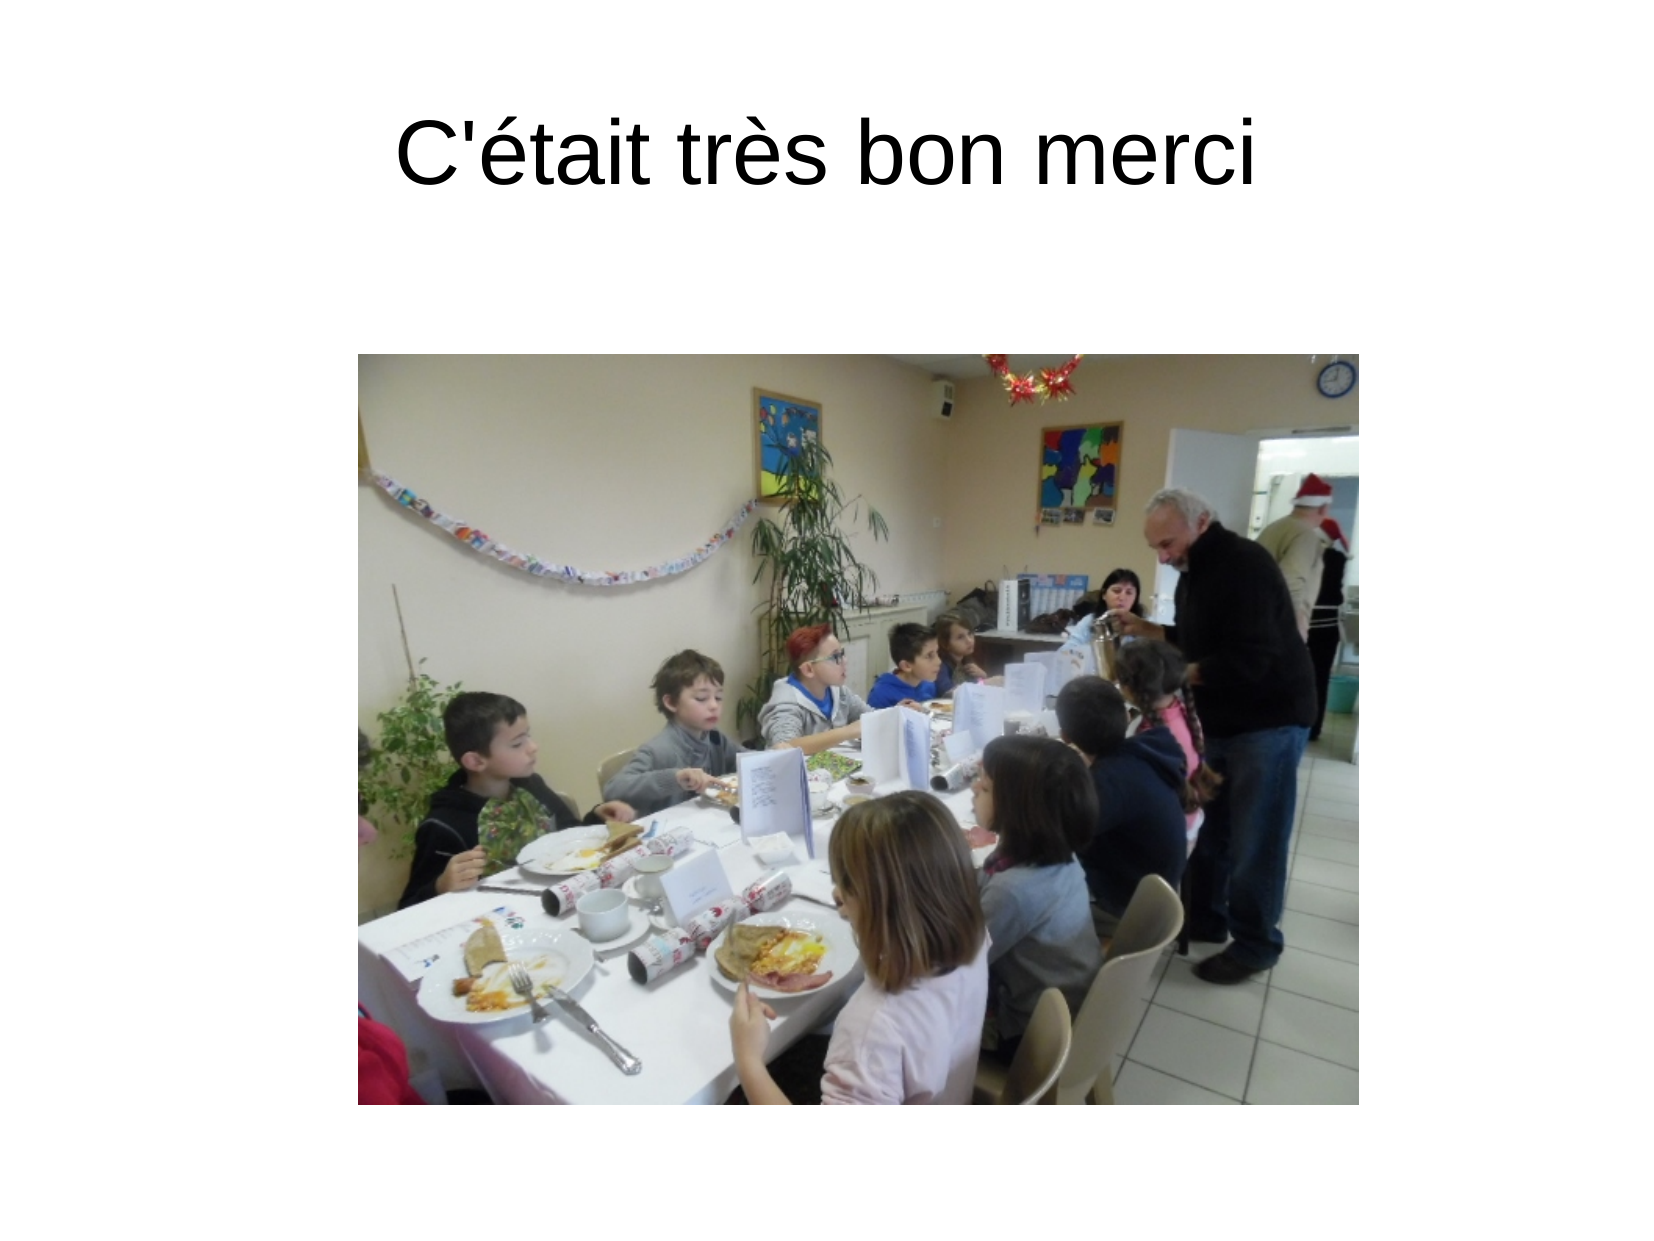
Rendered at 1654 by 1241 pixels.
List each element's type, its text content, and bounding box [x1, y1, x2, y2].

title C'était très bon merci [82, 49, 1571, 257]
picture [358, 354, 1359, 1105]
